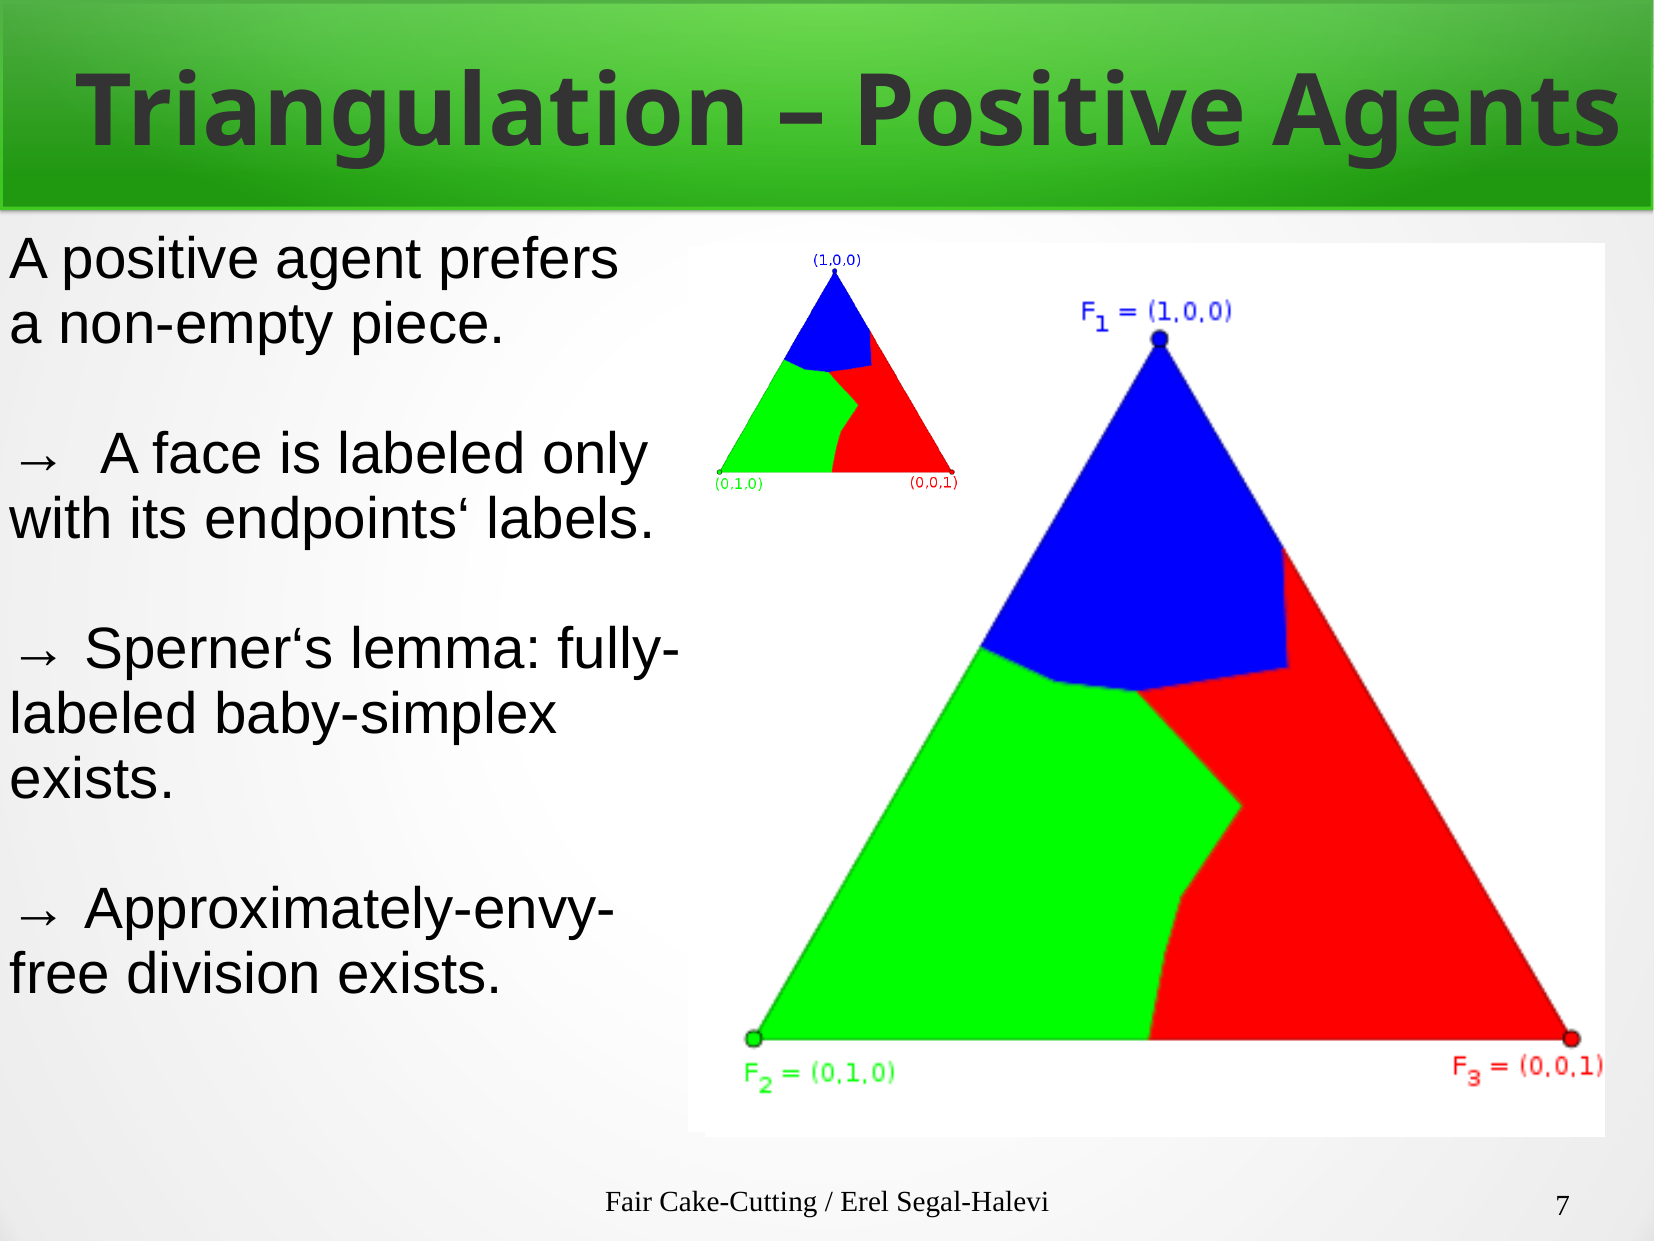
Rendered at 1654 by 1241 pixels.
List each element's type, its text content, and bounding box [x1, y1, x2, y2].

title Triangulation – Positive Agents [45, 0, 1654, 219]
picture [705, 243, 1605, 1137]
text_box A positive agent prefers a non-empty piece. → A face is labeled only with its endpoints‘ labels. → Sperner‘s lemma: fully-labeled baby-simplex exists. → Approximately-envy-free division exists. [0, 218, 706, 1237]
